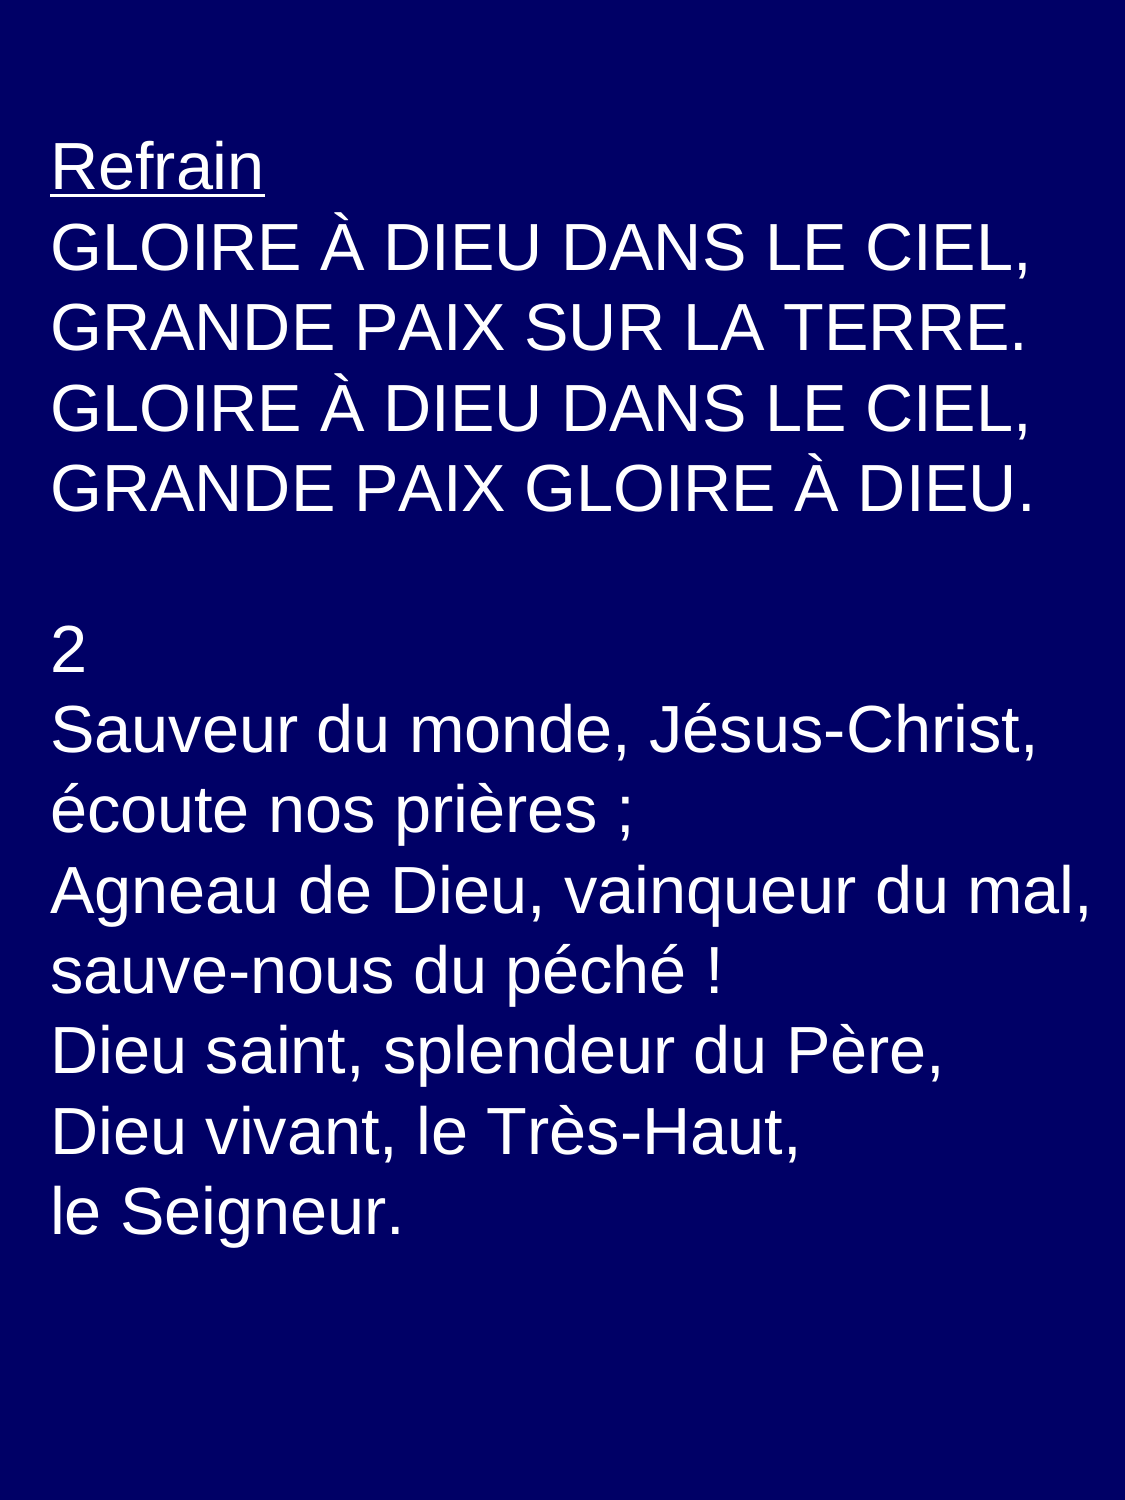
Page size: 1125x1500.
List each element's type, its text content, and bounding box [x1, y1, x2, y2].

text_box Refrain GLOIRE À DIEU DANS LE CIEL, GRANDE PAIX SUR LA TERRE. GLOIRE À DIEU DANS LE CIEL, GRANDE PAIX GLOIRE À DIEU. 2 Sauveur du monde, Jésus-Christ, écoute nos prières ; Agneau de Dieu, vainqueur du mal, sauve-nous du péché ! Dieu saint, splendeur du Père, Dieu vivant, le Très-Haut, le Seigneur. [35, 35, 1125, 1477]
